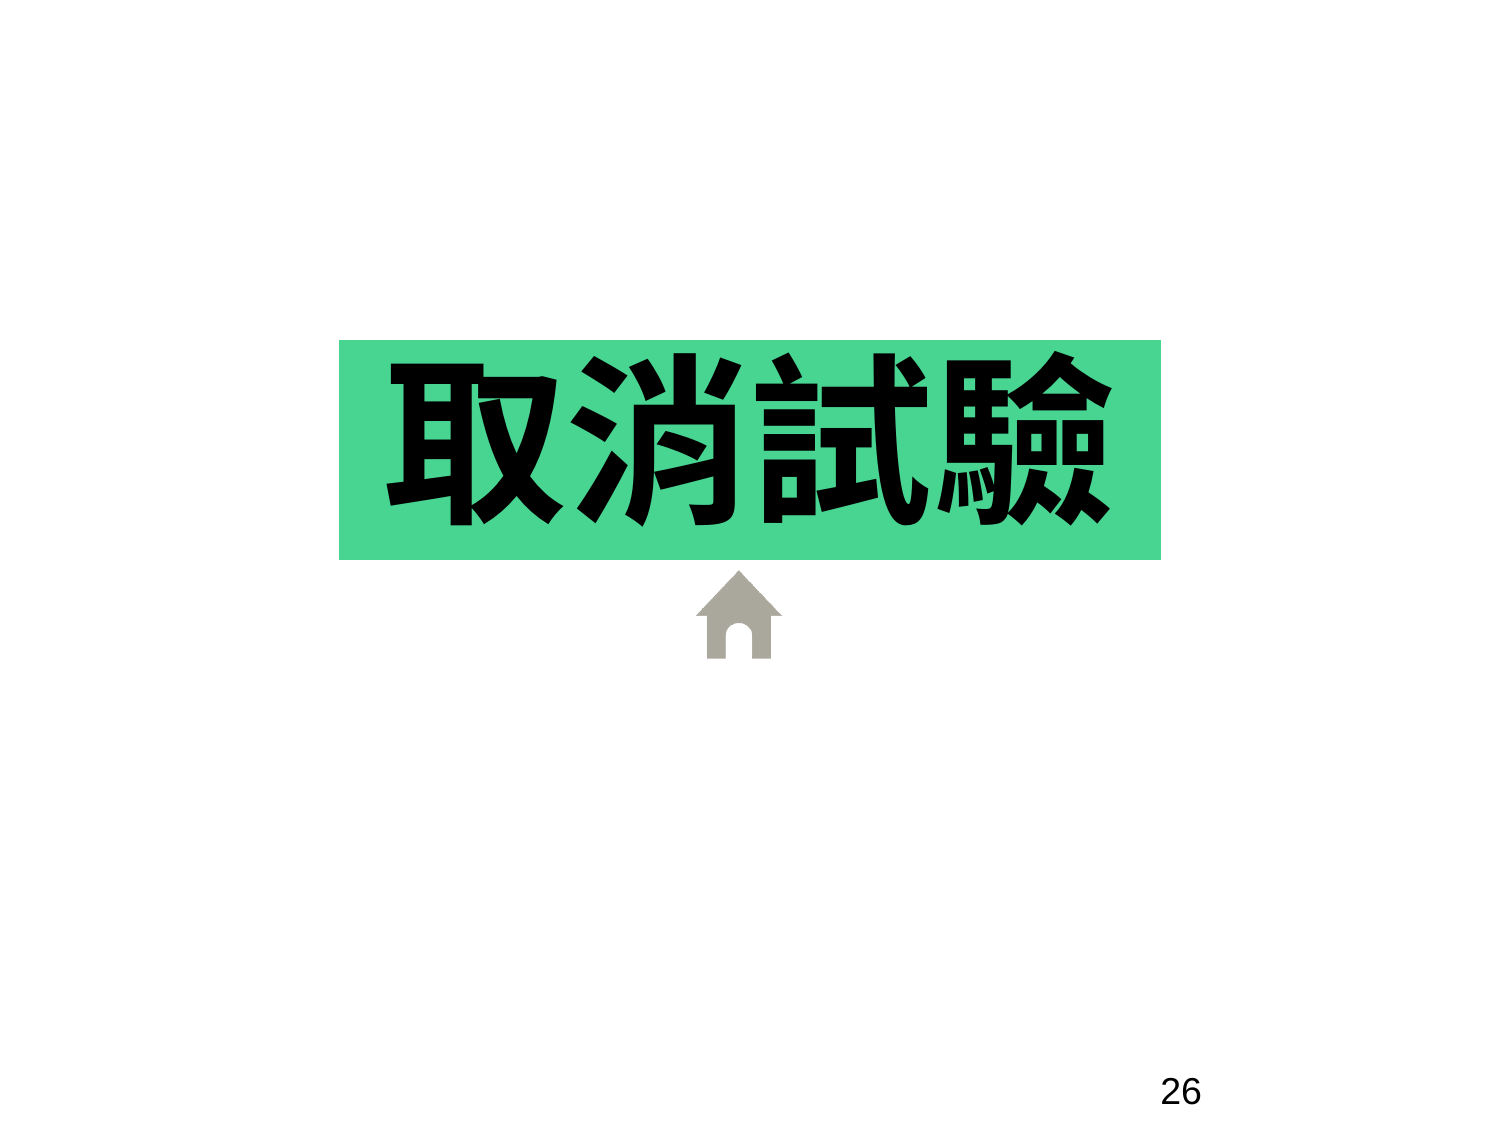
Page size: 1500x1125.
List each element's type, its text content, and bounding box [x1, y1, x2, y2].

picture [684, 562, 798, 669]
text_box 取消試驗 [336, 338, 1164, 563]
text_box <編號> [1145, 1059, 1496, 1120]
